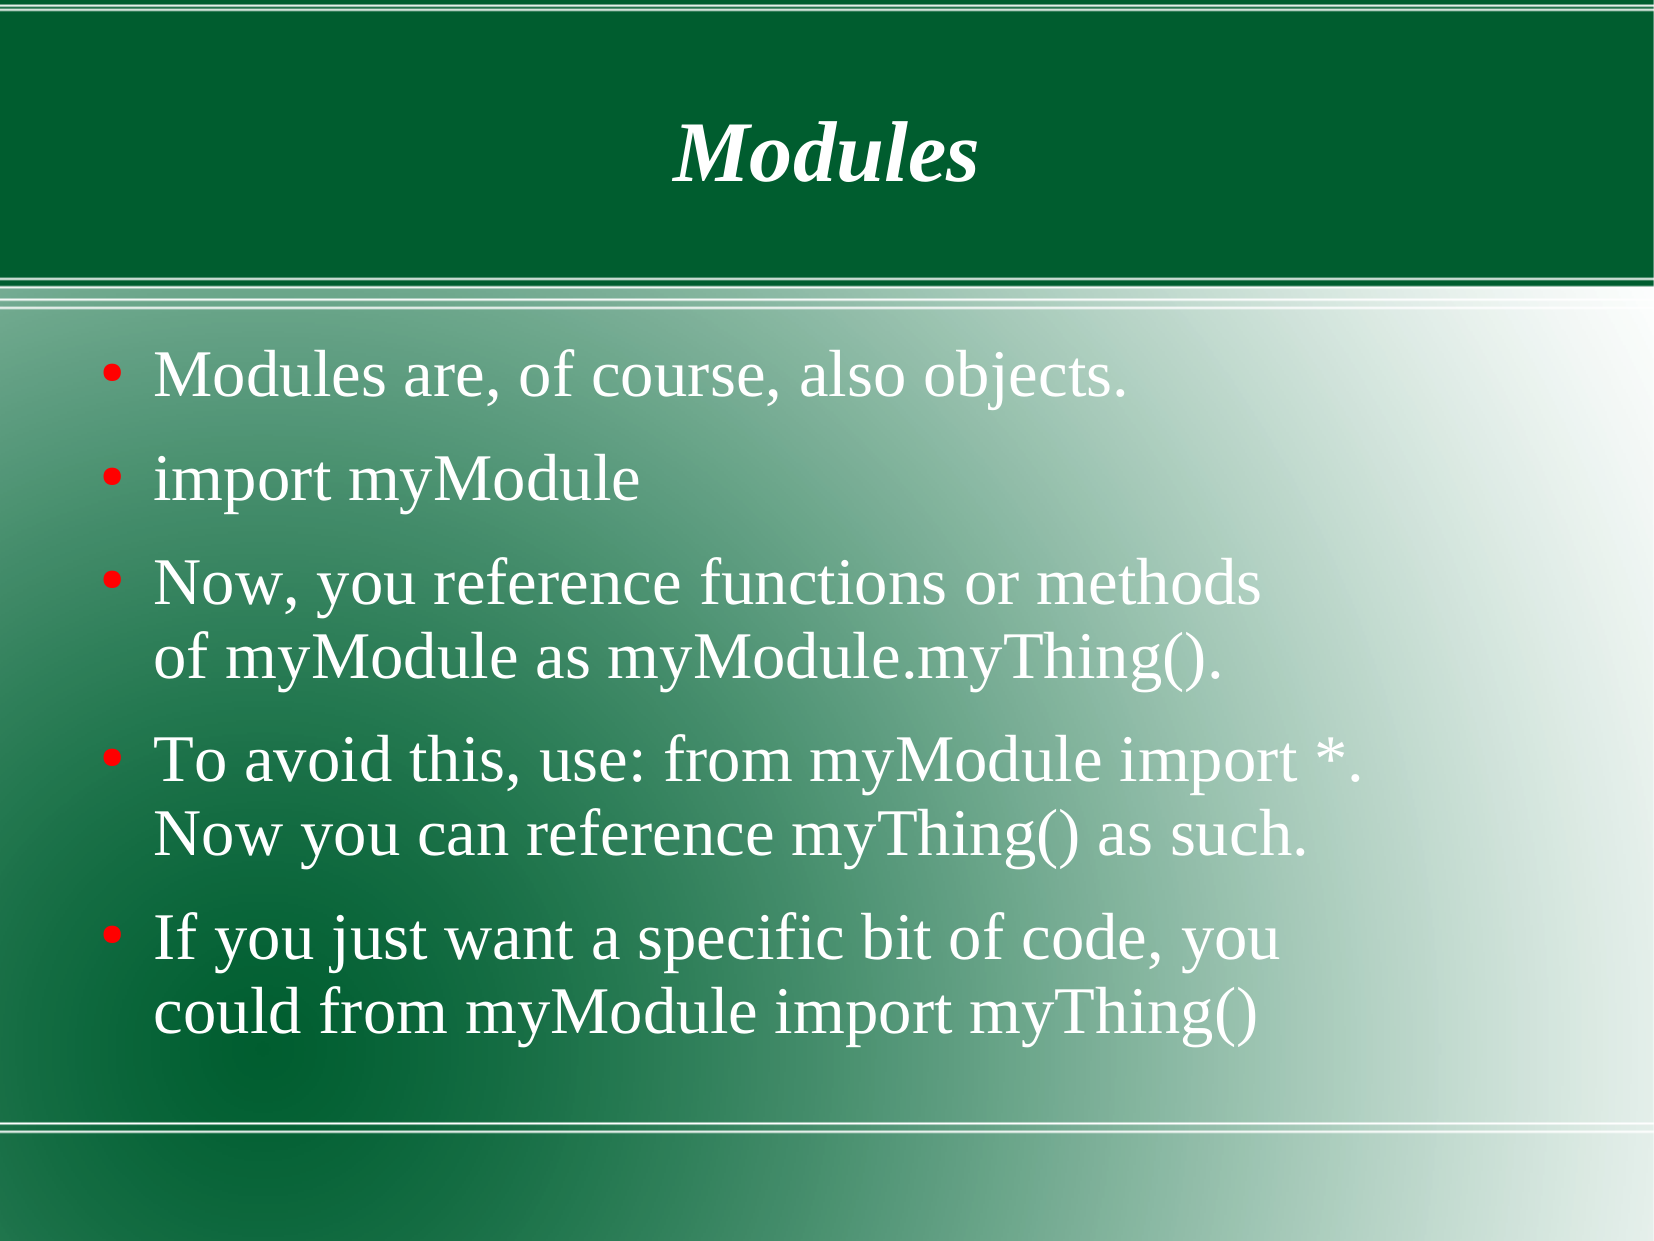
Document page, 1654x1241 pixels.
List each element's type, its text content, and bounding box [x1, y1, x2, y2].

list Modules are, of course, also objects. import myModule Now, you reference functions or methods of myModule as myModule.myThing(). To avoid this, use: from myModule import *. Now you can reference myThing() as such. If you just want a specific bit of code, you could from myModule import myThing() [82, 337, 1571, 1156]
title Modules [82, 49, 1571, 257]
picture [0, 0, 1654, 1241]
